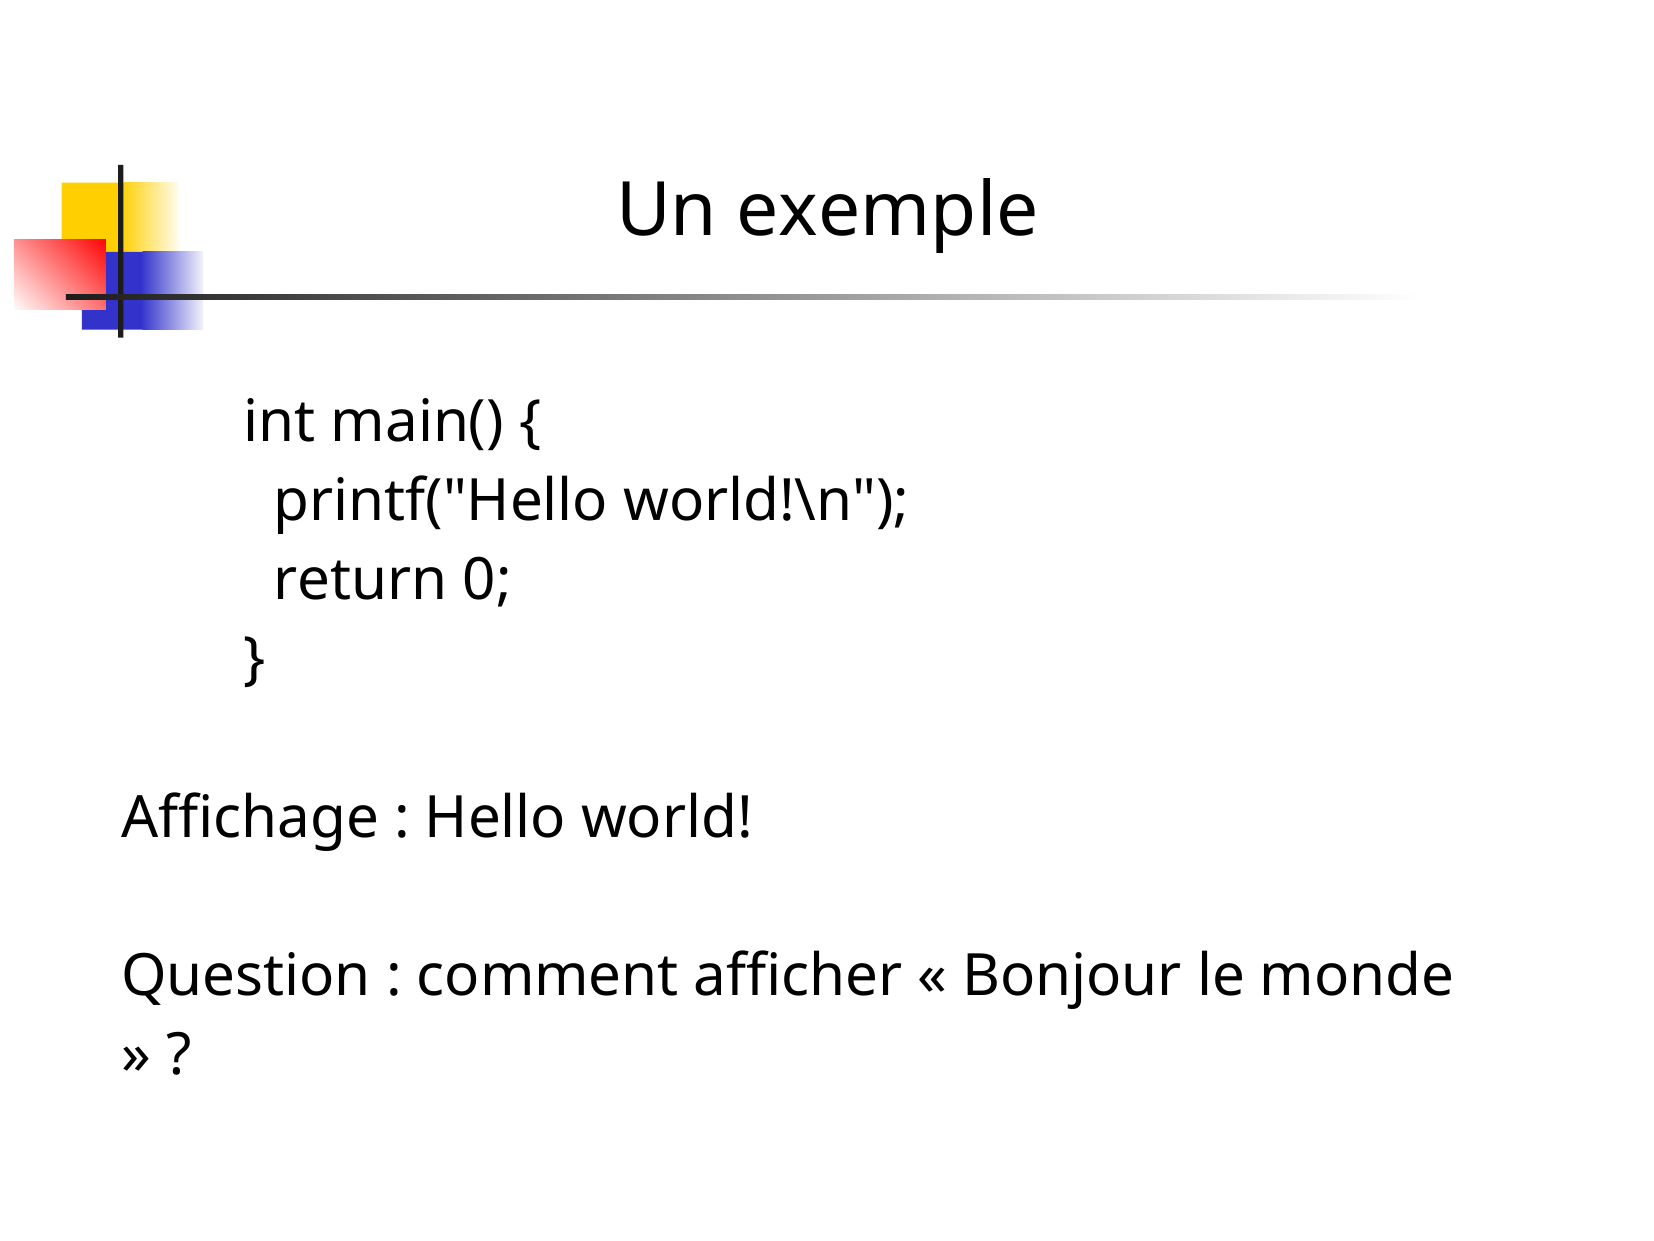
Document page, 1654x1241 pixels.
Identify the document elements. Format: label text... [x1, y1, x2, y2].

title Un exemple [121, 102, 1534, 311]
subtitle int main() { printf("Hello world!\n"); return 0; } Affichage : Hello world! Question : comment afficher « Bonjour le monde » ? [121, 344, 1534, 1127]
